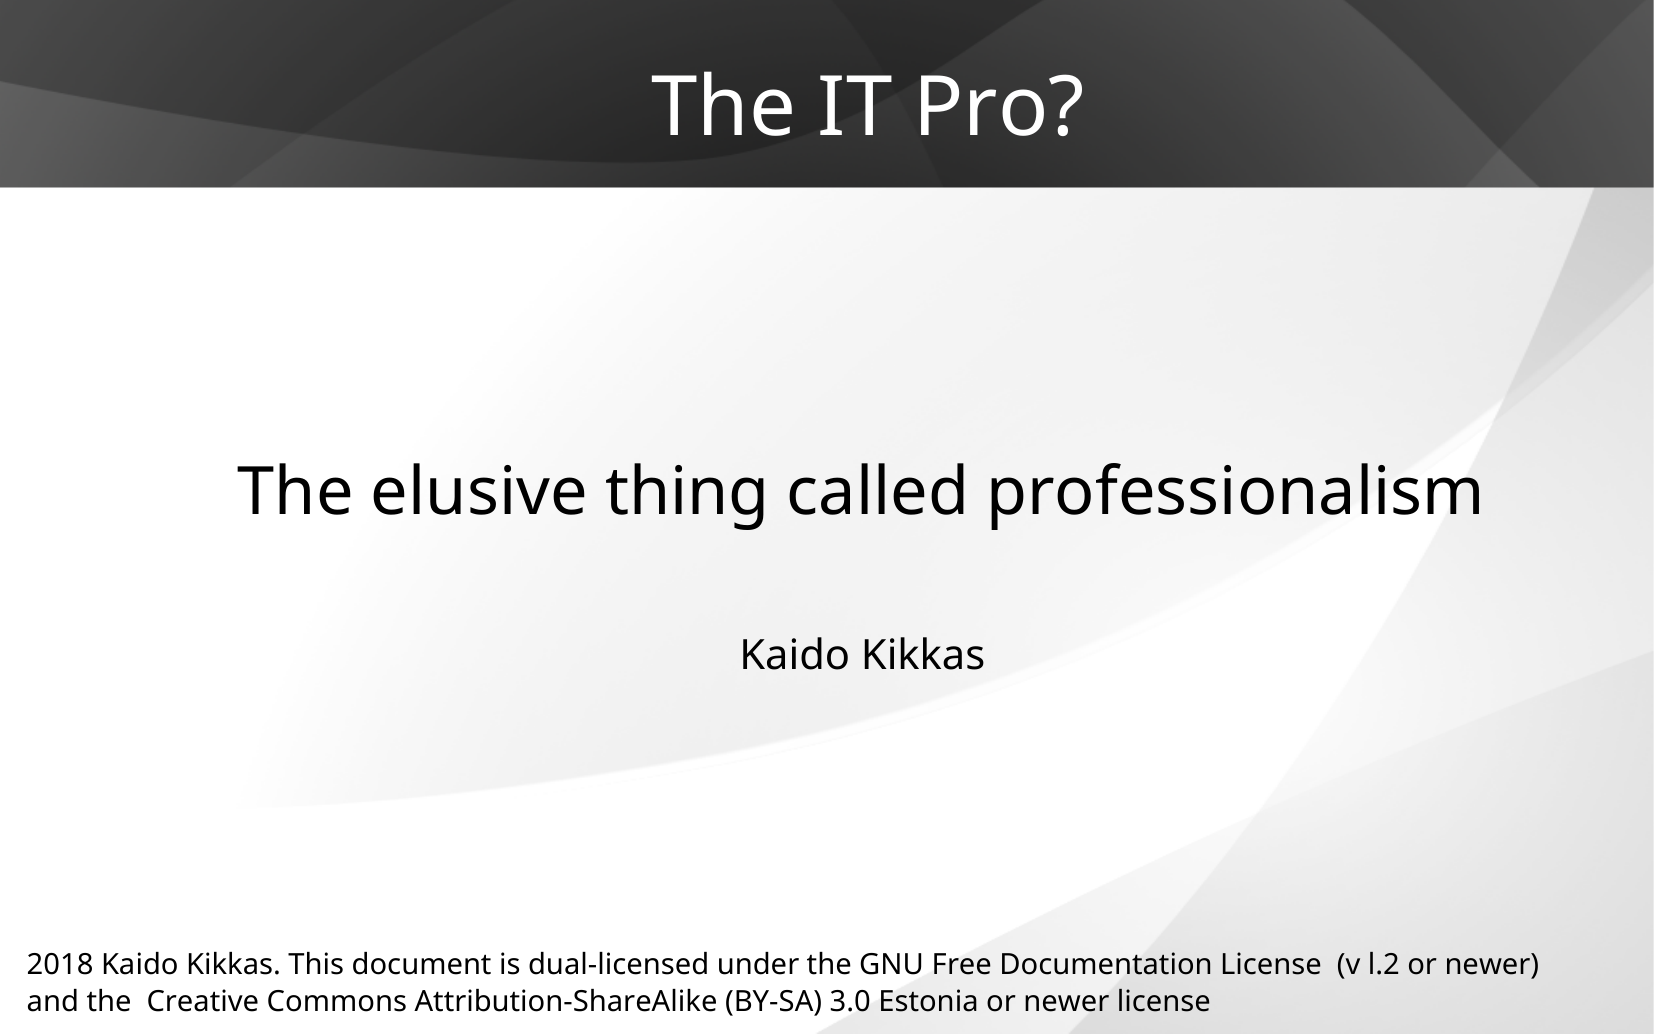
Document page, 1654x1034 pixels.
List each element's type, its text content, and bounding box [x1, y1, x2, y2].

text_box 2018 Kaido Kikkas. This document is dual-licensed under the GNU Free Documentation License (v l.2 or newer) and the Creative Commons Attribution-ShareAlike (BY-SA) 3.0 Estonia or newer license [11, 937, 1613, 1028]
picture [0, 0, 1654, 1034]
title The IT Pro? [124, 0, 1613, 208]
subtitle The elusive thing called professionalism Kaido Kikkas [187, 225, 1538, 901]
